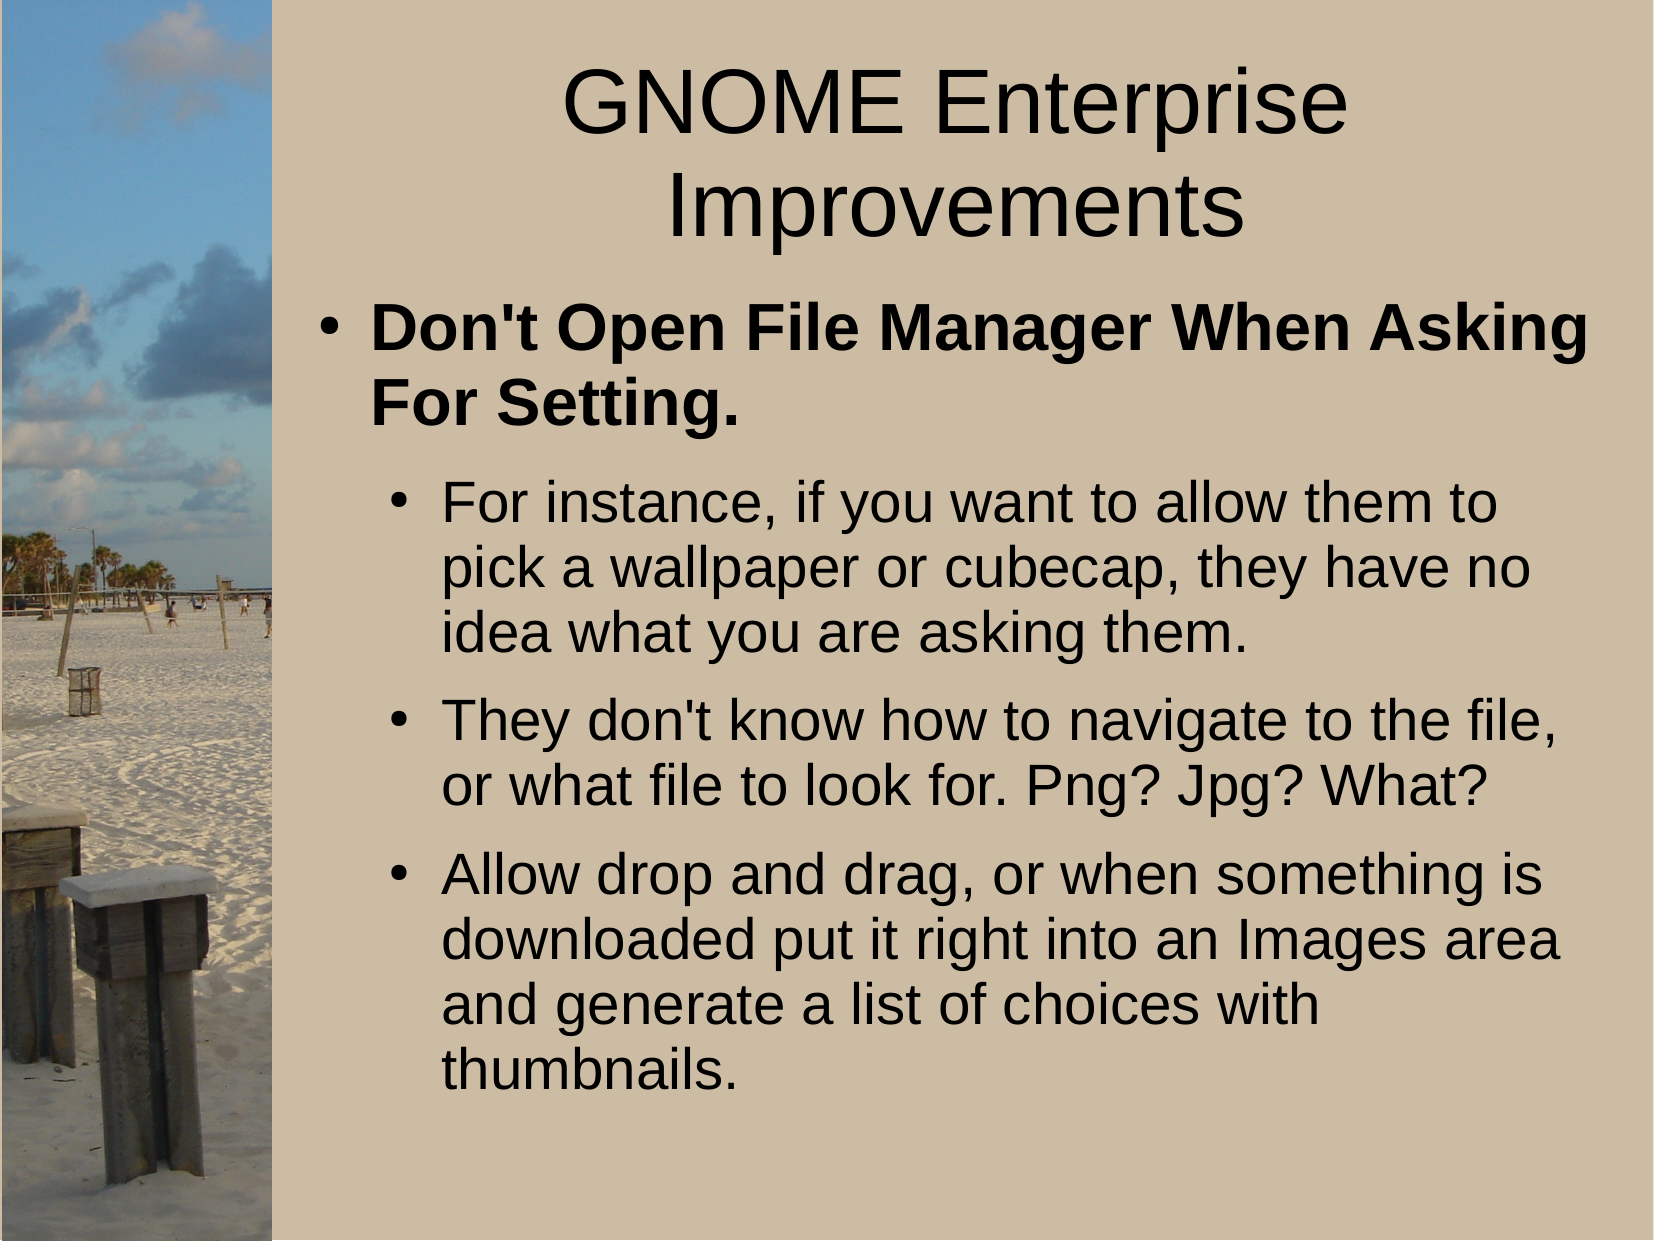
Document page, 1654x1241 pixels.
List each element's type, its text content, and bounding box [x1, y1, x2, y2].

list Don't Open File Manager When Asking For Setting. For instance, if you want to allow them to pick a wallpaper or cubecap, they have no idea what you are asking them. They don't know how to navigate to the file, or what file to look for. Png? Jpg? What? Allow drop and drag, or when something is downloaded put it right into an Images area and generate a list of choices with thumbnails. [300, 290, 1613, 1190]
title GNOME Enterprise Improvements [300, 49, 1613, 257]
picture [2, 0, 272, 1241]
